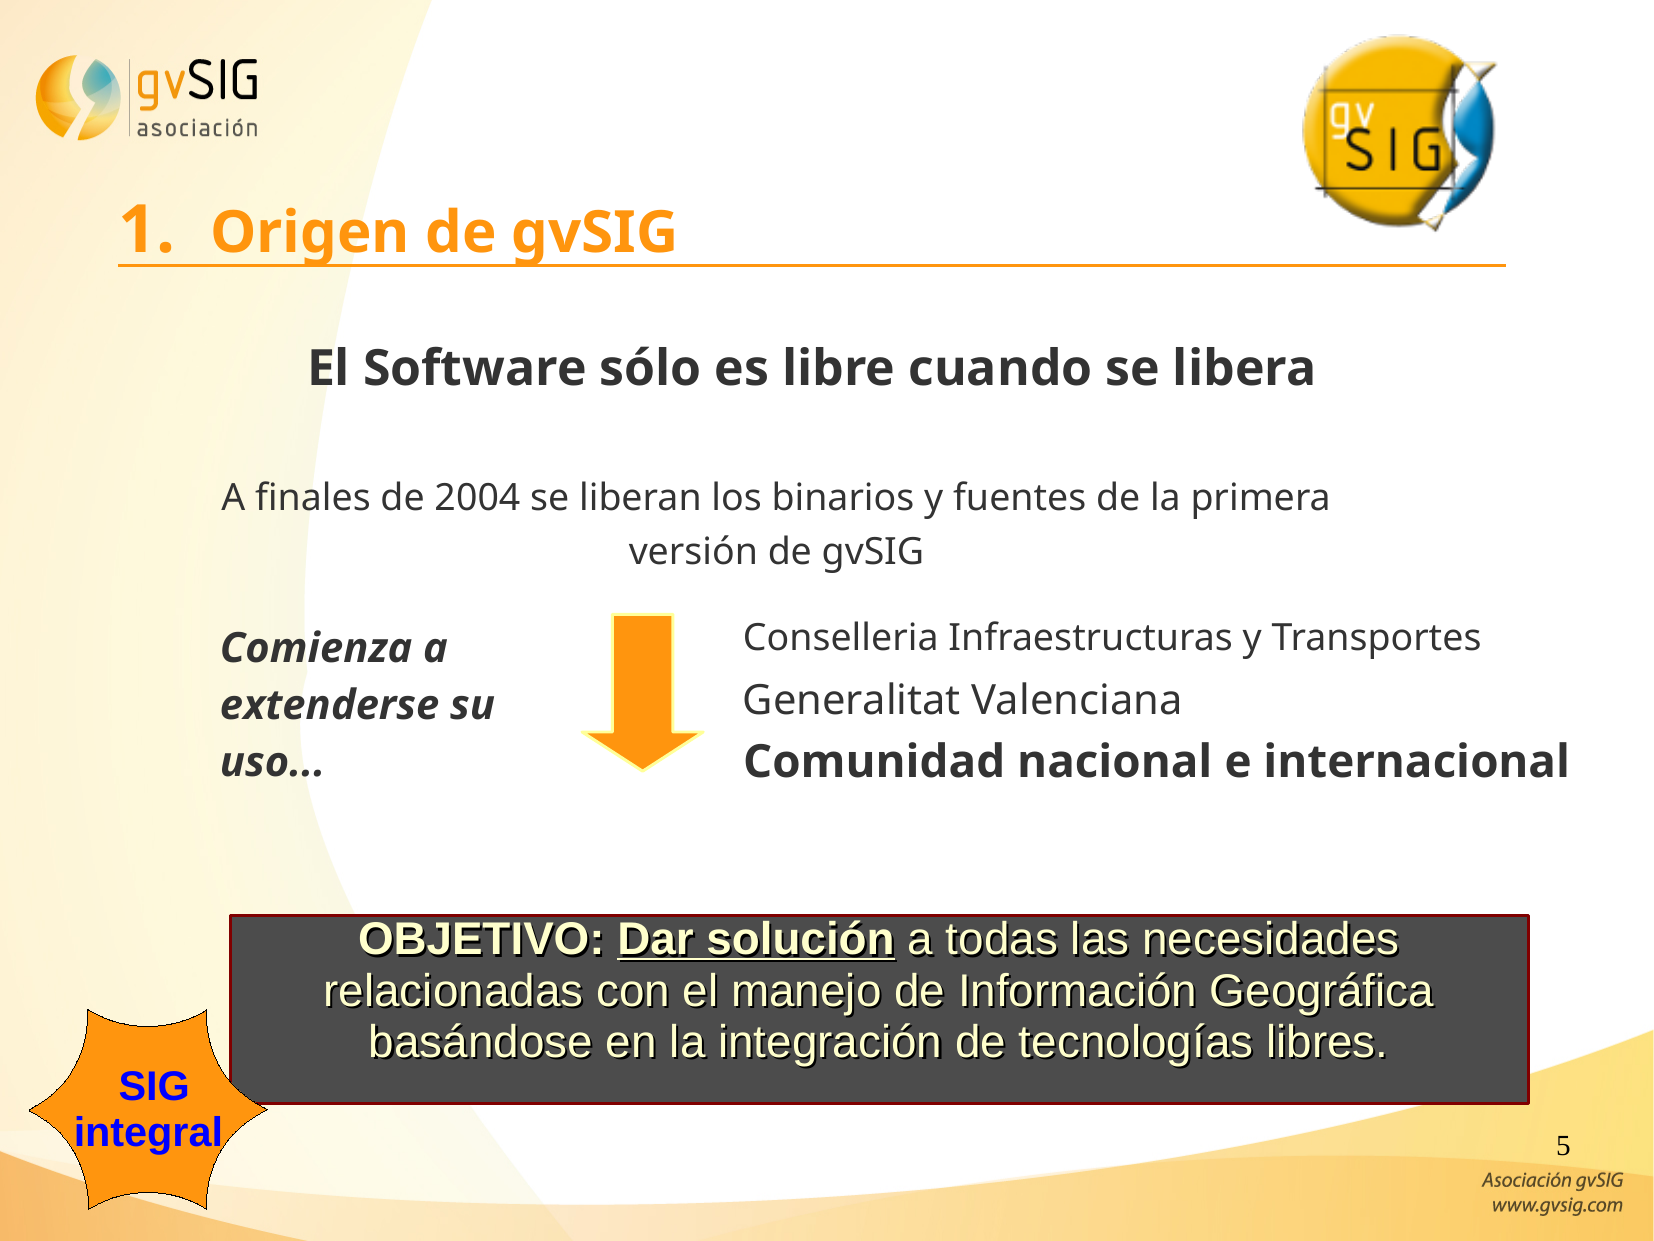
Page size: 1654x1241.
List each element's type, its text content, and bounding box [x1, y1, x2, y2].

text_box A finales de 2004 se liberan los binarios y fuentes de la primera versión de gvSIG [206, 459, 1447, 565]
text_box Conselleria Infraestructuras y Transportes [728, 603, 1654, 662]
text_box [582, 614, 704, 772]
text_box OBJETIVO: Dar solución a todas las necesidades relacionadas con el manejo de Información Geográfica basándose en la integración de tecnologías libres. [230, 915, 1529, 1104]
text_box Comienza a extenderse su uso... [221, 619, 567, 763]
text_box Comunidad nacional e internacional [728, 720, 1625, 843]
picture [0, 0, 1654, 1241]
title 1. Origen de gvSIG [118, 177, 1607, 276]
text_box SIG integral [29, 1009, 268, 1210]
text_box Generalitat Valenciana [728, 662, 1530, 720]
text_box El Software sólo es libre cuando se libera [206, 324, 1418, 398]
